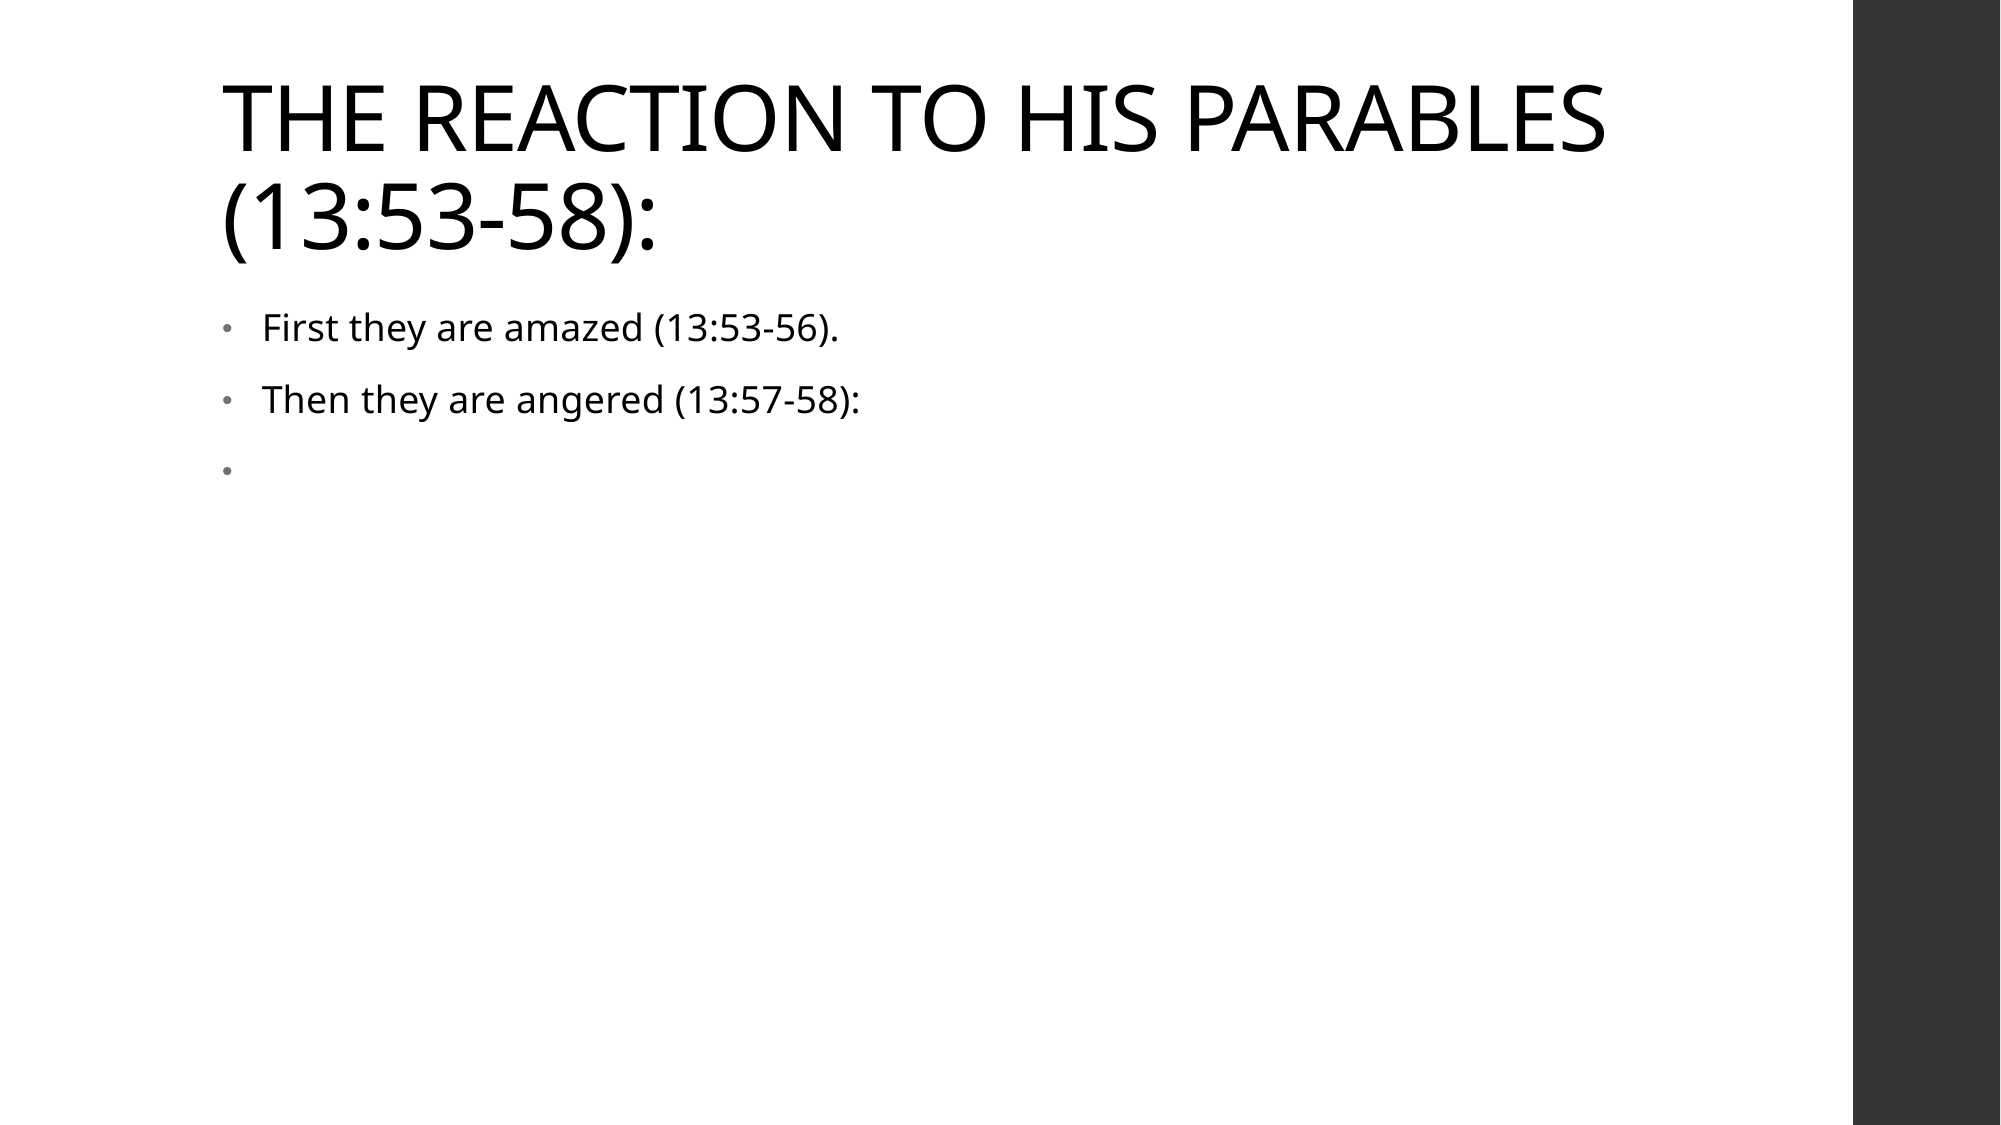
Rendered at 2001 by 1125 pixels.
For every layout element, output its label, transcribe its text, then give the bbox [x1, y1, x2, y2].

title THE REACTION TO HIS PARABLES (13:53-58): [206, 60, 1797, 278]
list First they are amazed (13:53-56). Then they are angered (13:57-58): [206, 299, 1617, 1014]
